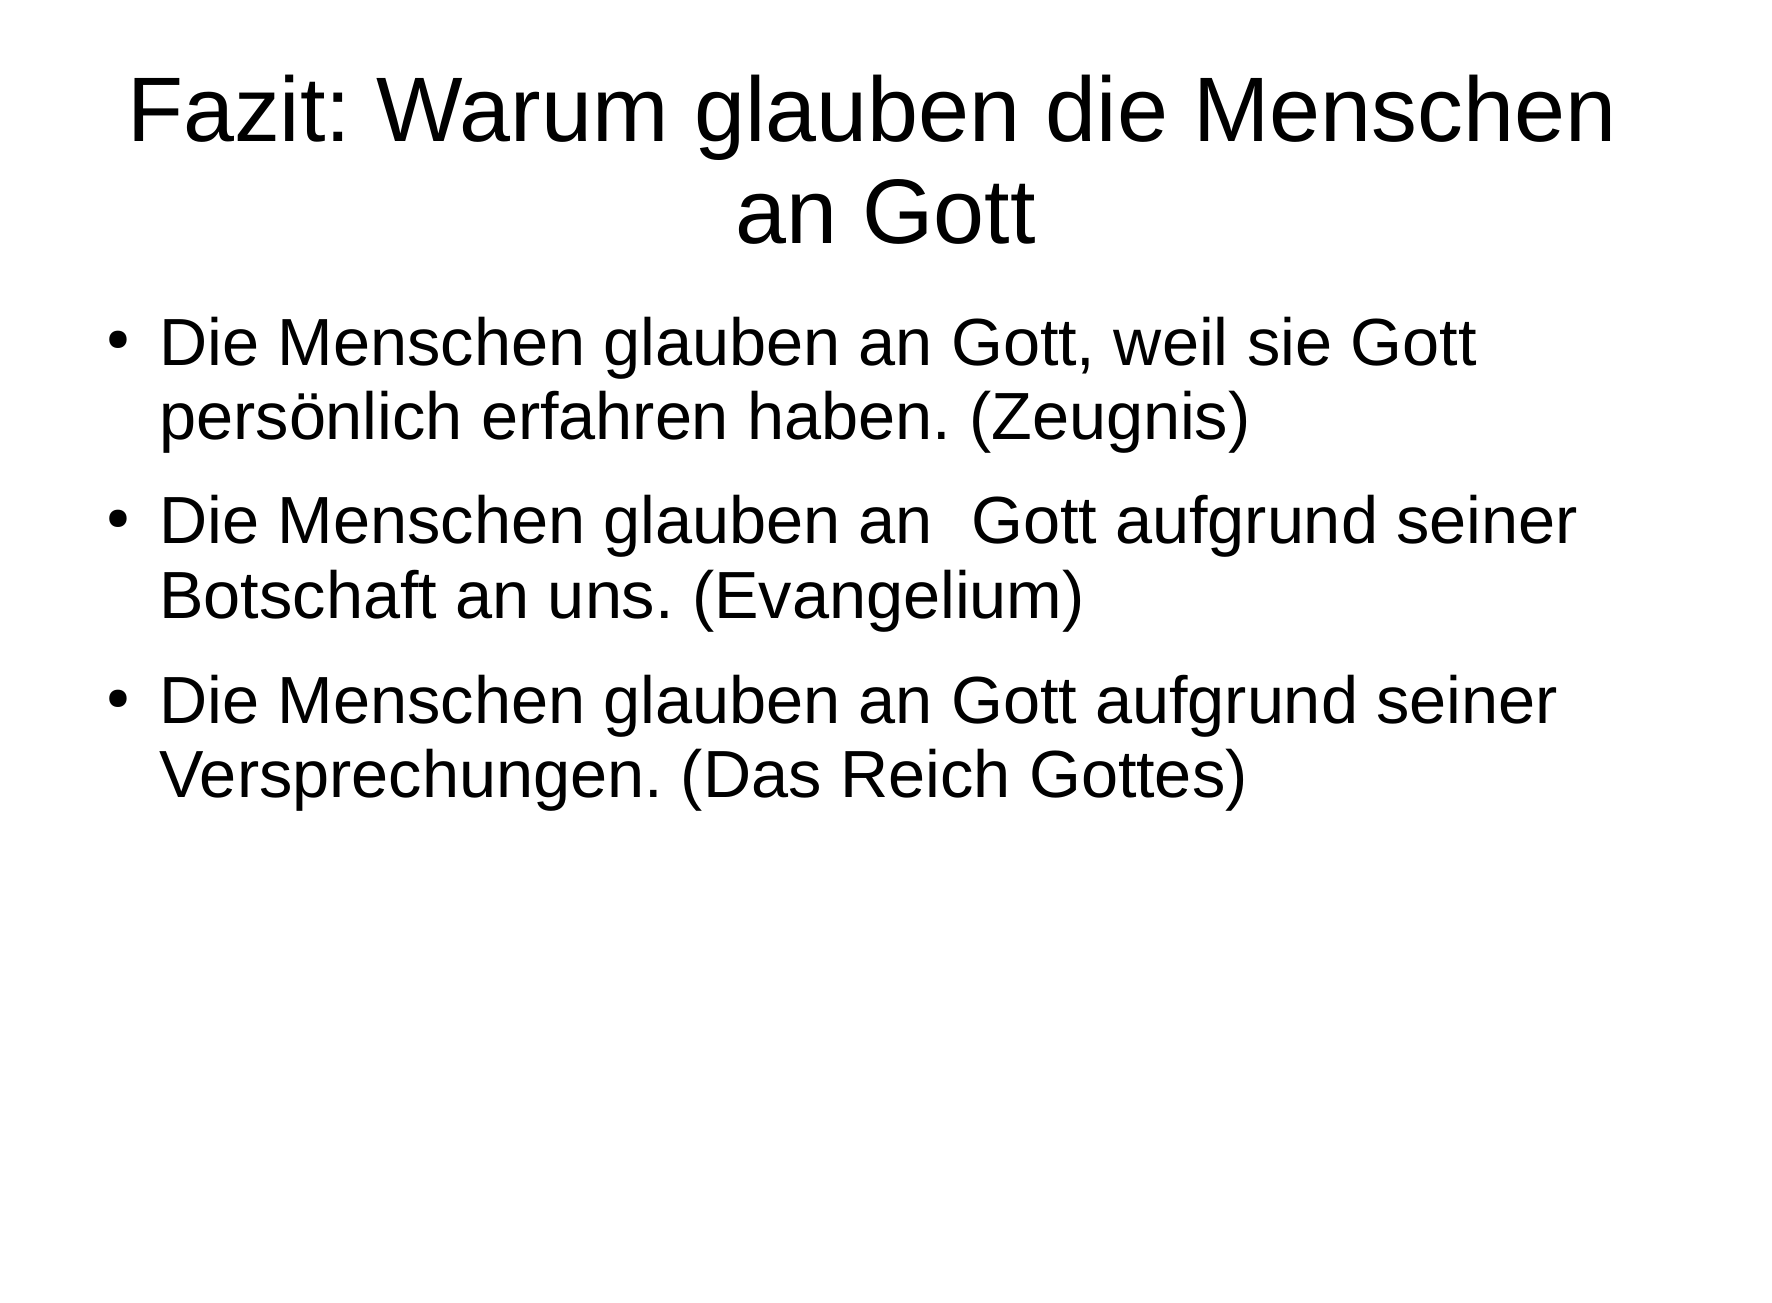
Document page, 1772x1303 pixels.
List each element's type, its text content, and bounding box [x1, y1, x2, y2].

title Fazit: Warum glauben die Menschen an Gott [88, 58, 1683, 264]
list Die Menschen glauben an Gott, weil sie Gott persönlich erfahren haben. (Zeugnis) Die Menschen glauben an Gott aufgrund seiner Botschaft an uns. (Evangelium) Die Menschen glauben an Gott aufgrund seiner Versprechungen. (Das Reich Gottes) [88, 304, 1683, 1150]
